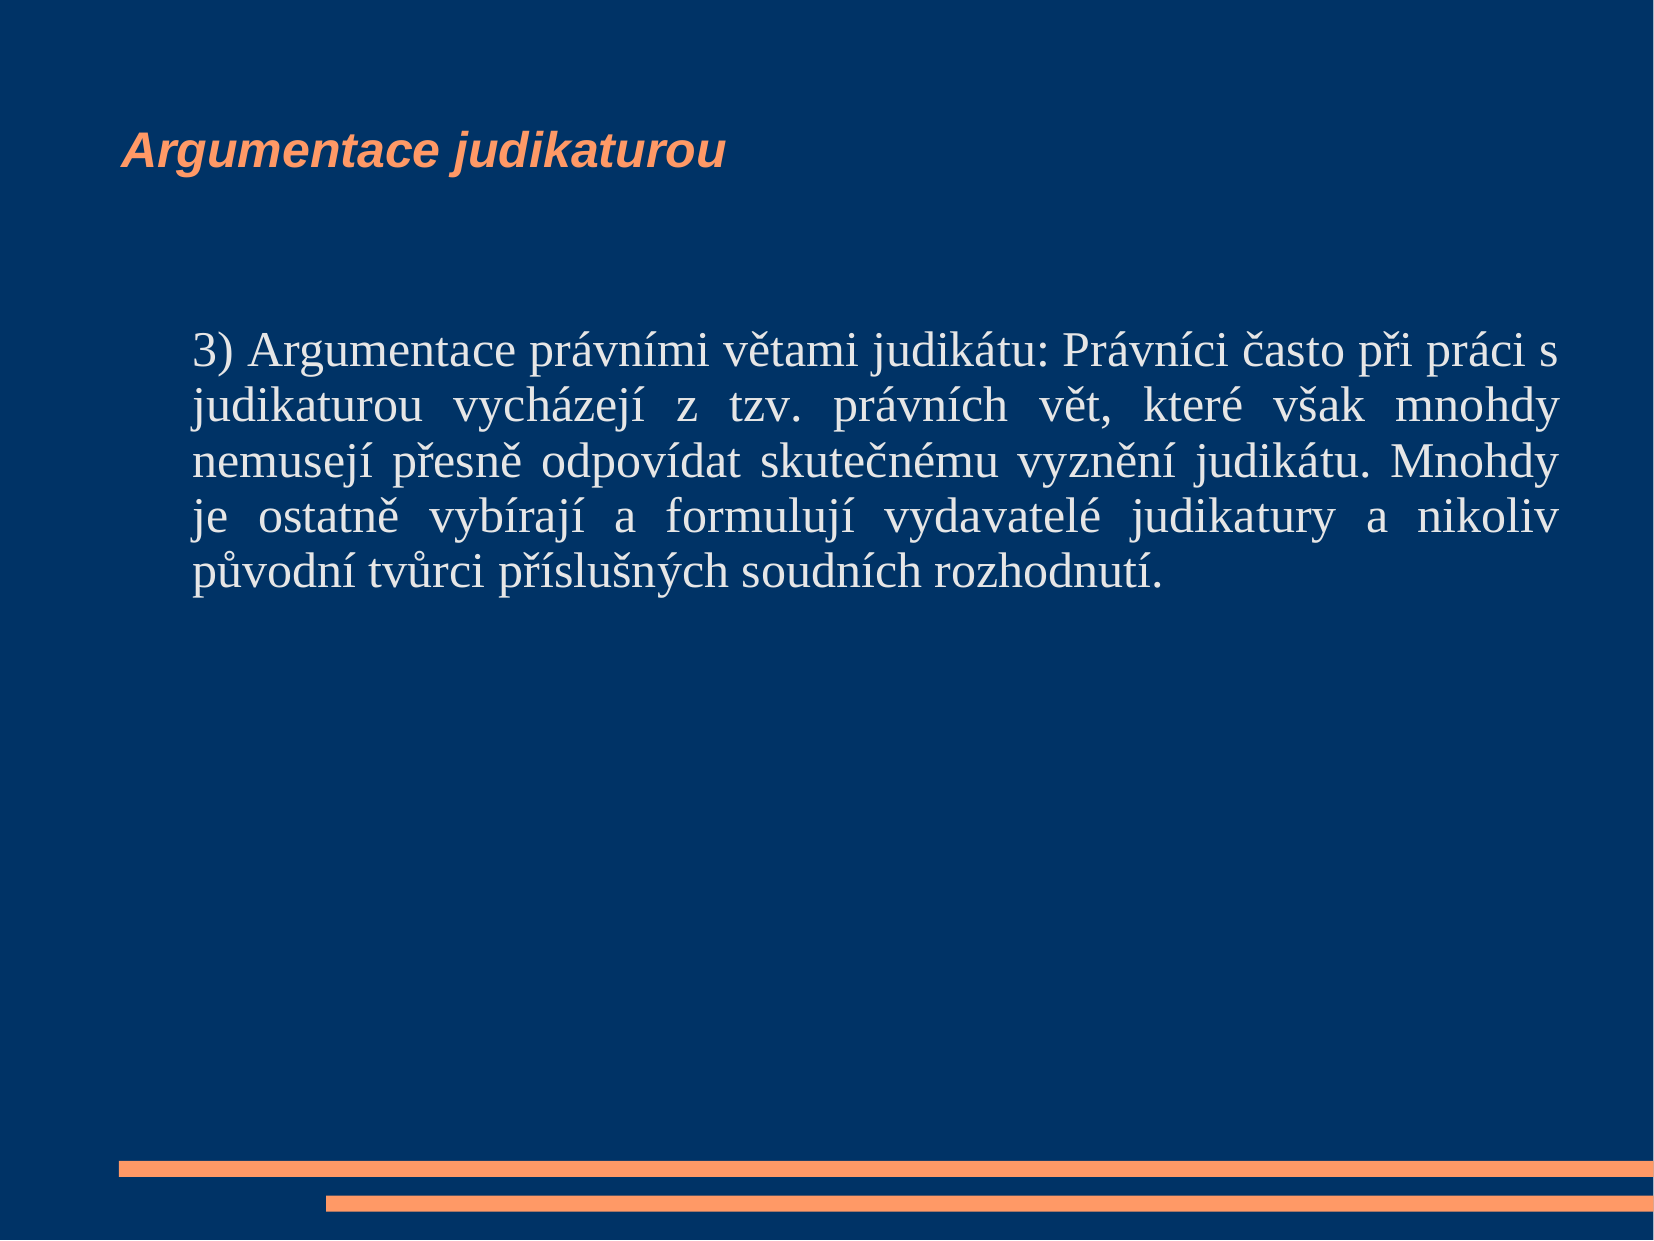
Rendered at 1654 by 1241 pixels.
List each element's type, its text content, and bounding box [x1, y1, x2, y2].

list 3) Argumentace právními větami judikátu: Právníci často při práci s judikaturou vycházejí z tzv. právních vět, které však mnohdy nemusejí přesně odpovídat skutečnému vyznění judikátu. Mnohdy je ostatně vybírají a formulují vydavatelé judikatury a nikoliv původní tvůrci příslušných soudních rozhodnutí. [121, 322, 1561, 1132]
title Argumentace judikaturou [121, 46, 1534, 254]
